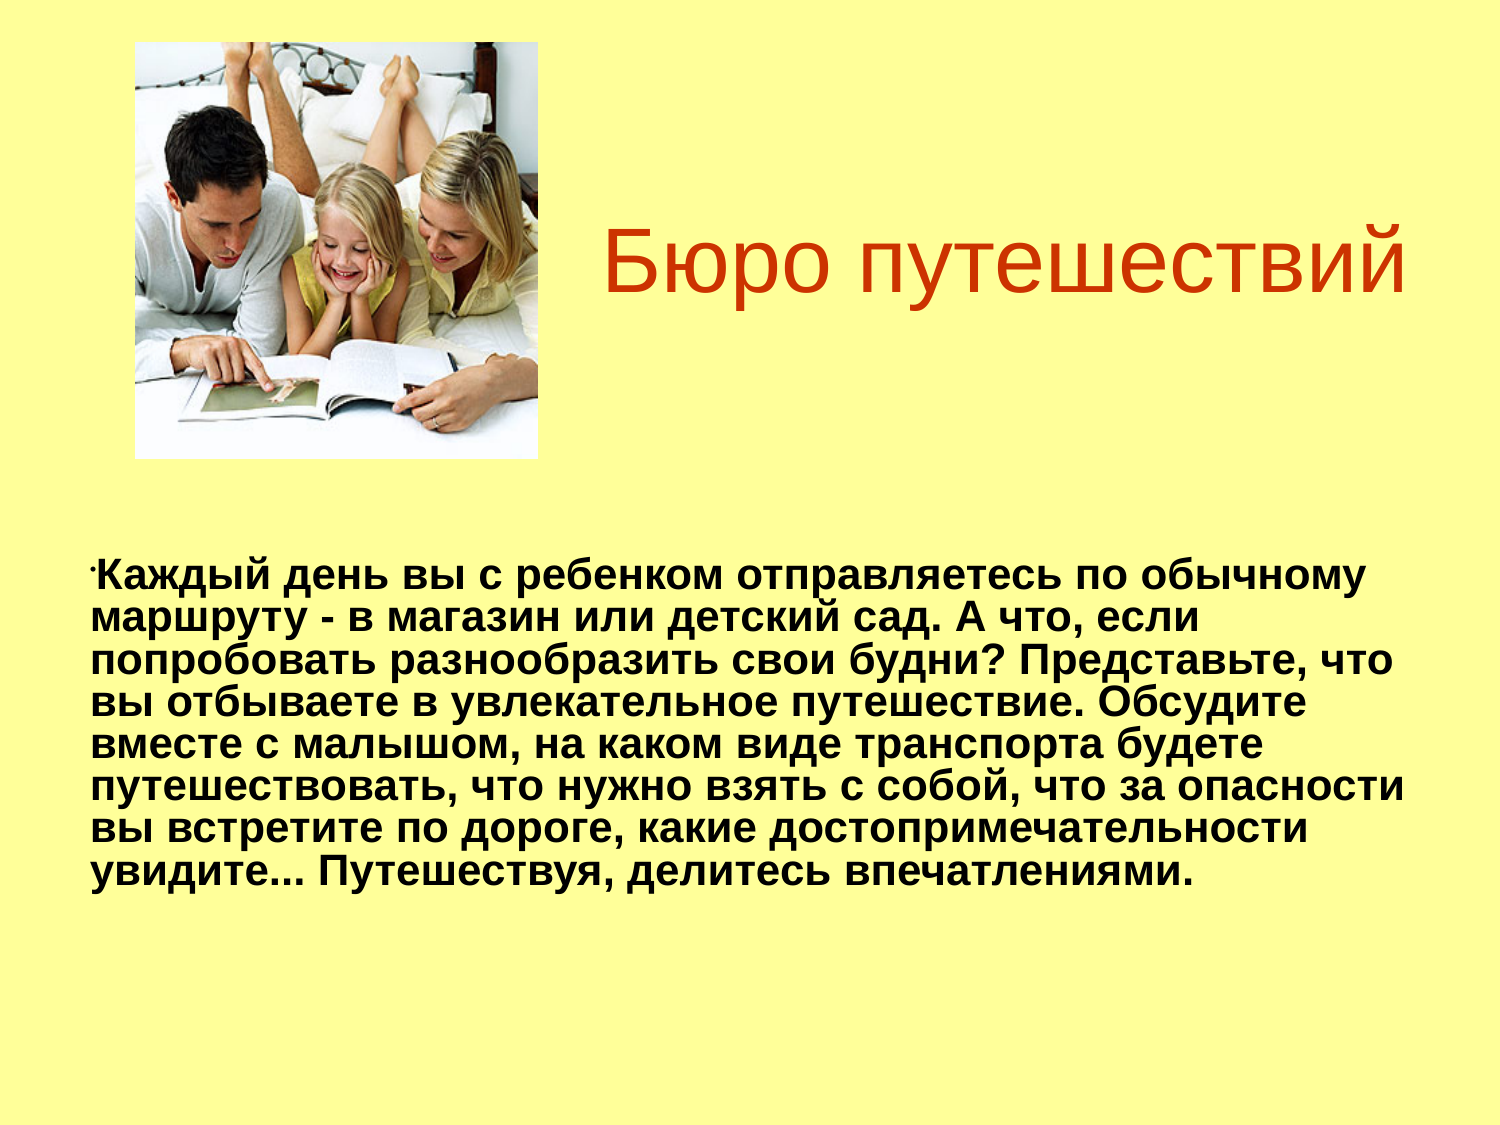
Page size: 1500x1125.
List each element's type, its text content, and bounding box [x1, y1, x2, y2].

list Каждый день вы с ребенком отправляетесь по обычному маршруту - в магазин или детский сад. А что, если попробовать разнообразить свои будни? Представьте, что вы отбываете в увлекательное путешествие. Обсудите вместе с малышом, на каком виде транспорта будете путешествовать, что нужно взять с собой, что за опасности вы встретите по дороге, какие достопримечательности увидите... Путешествуя, делитесь впечатлениями. [75, 262, 1425, 1005]
title Бюро путешествий [560, 125, 1425, 262]
picture [135, 42, 538, 459]
